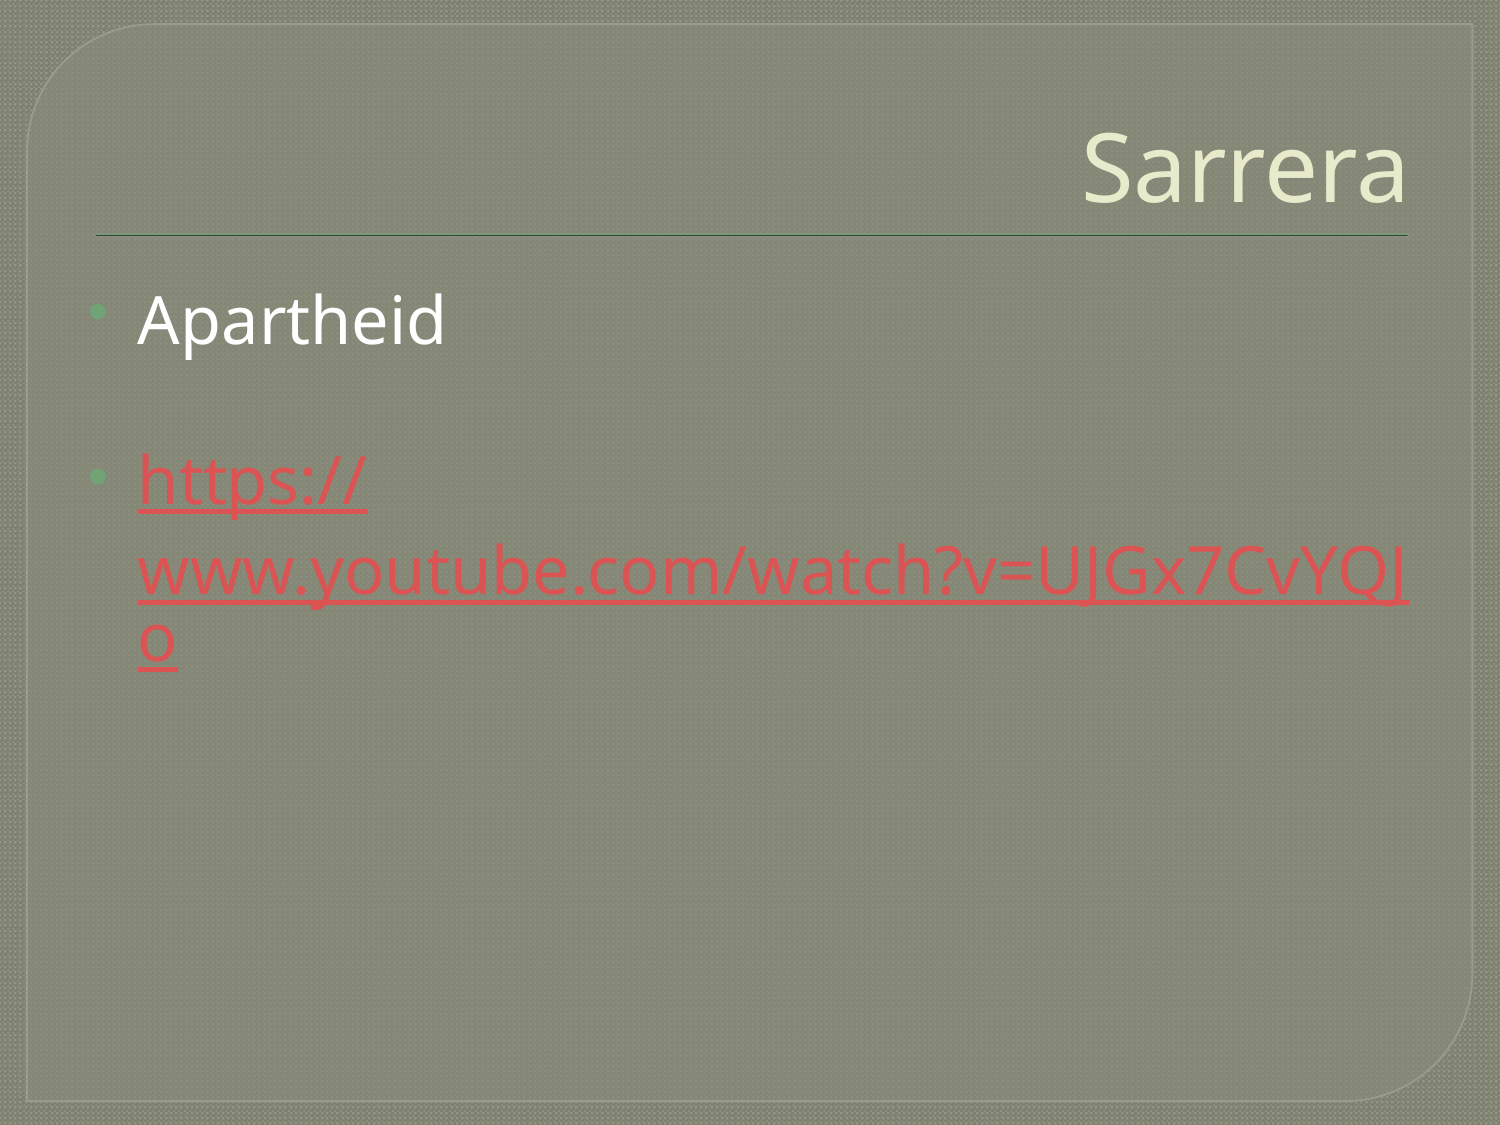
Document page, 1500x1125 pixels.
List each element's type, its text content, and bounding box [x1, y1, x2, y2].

list Apartheid https://www.youtube.com/watch?v=UJGx7CvYQJo [75, 270, 1425, 1013]
picture [0, 0, 1500, 1125]
title Sarrera [75, 41, 1425, 230]
